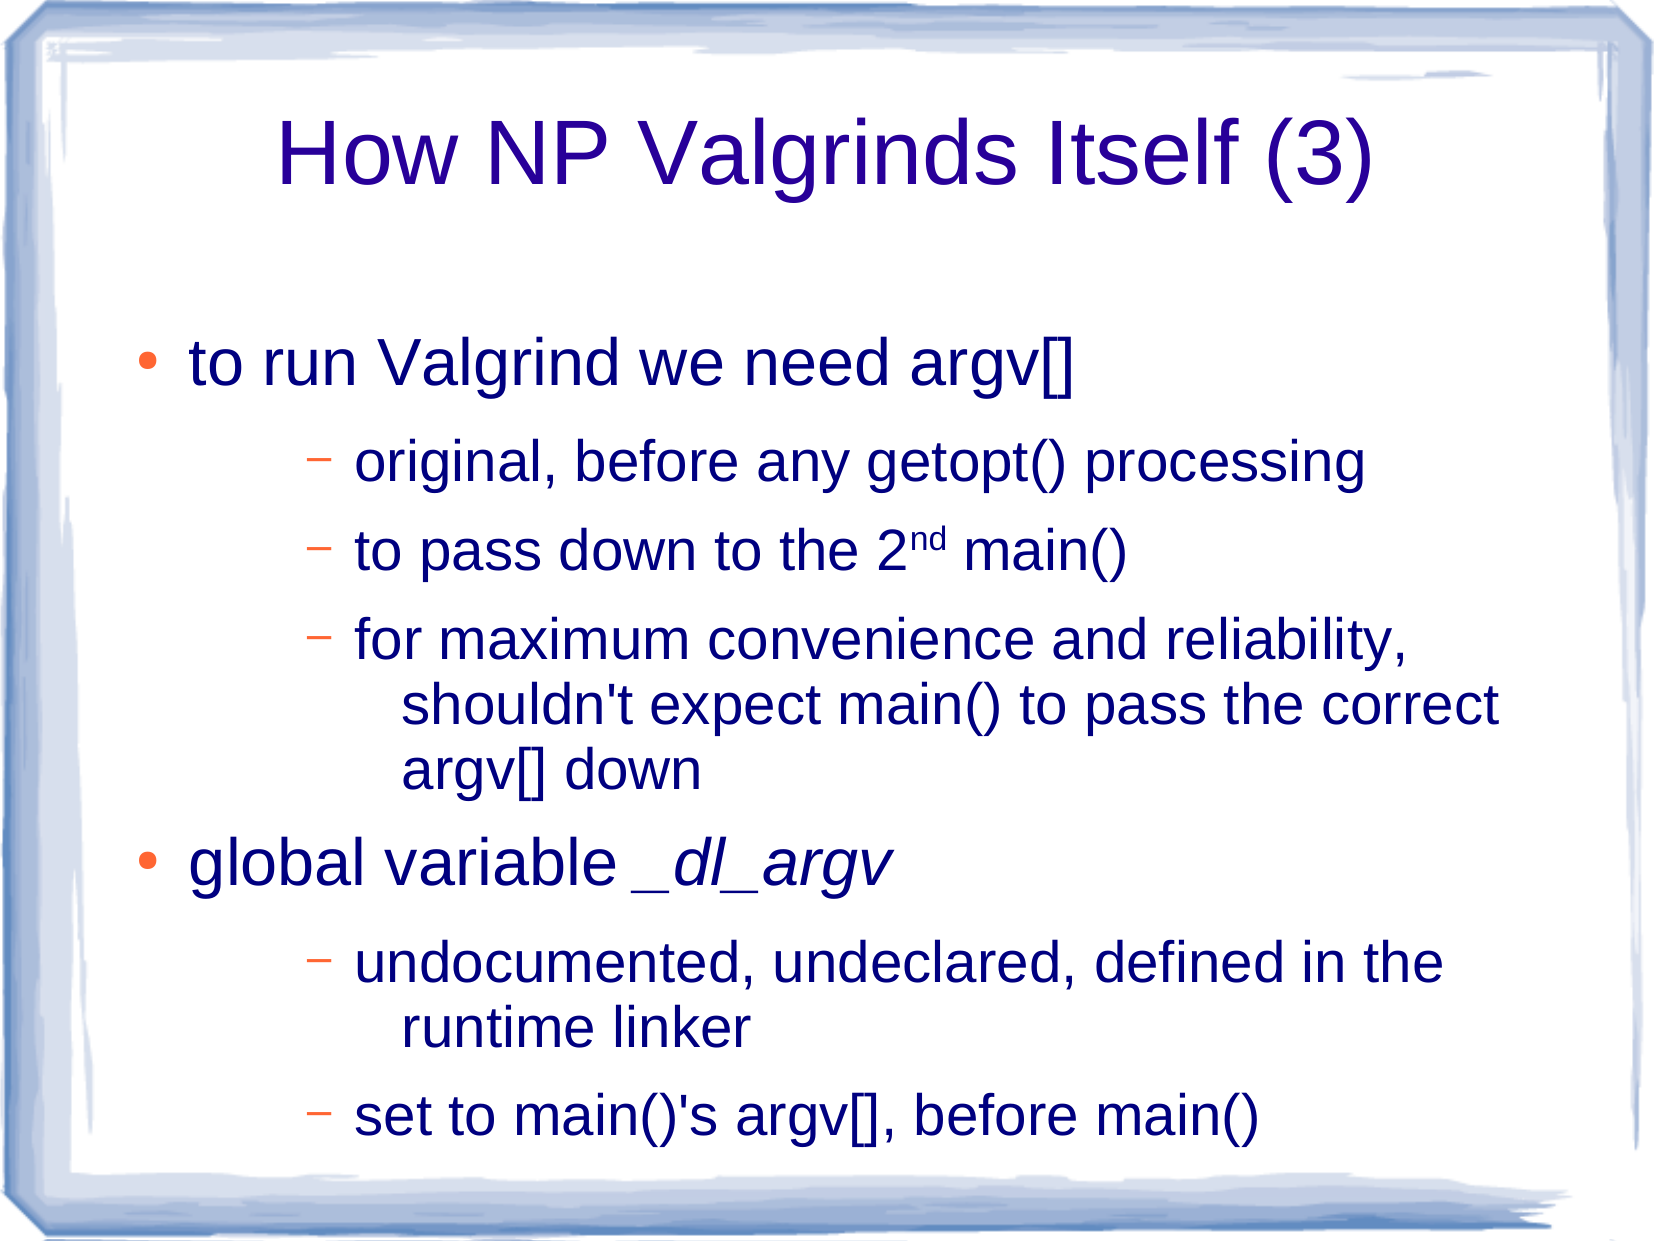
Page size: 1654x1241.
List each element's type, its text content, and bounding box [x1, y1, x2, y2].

list to run Valgrind we need argv[] original, before any getopt() processing to pass down to the 2nd main() for maximum convenience and reliability, shouldn't expect main() to pass the correct argv[] down global variable _dl_argv undocumented, undeclared, defined in the runtime linker set to main()'s argv[], before main() [118, 324, 1571, 1151]
picture [0, 0, 1654, 1241]
title How NP Valgrinds Itself (3) [82, 56, 1571, 250]
